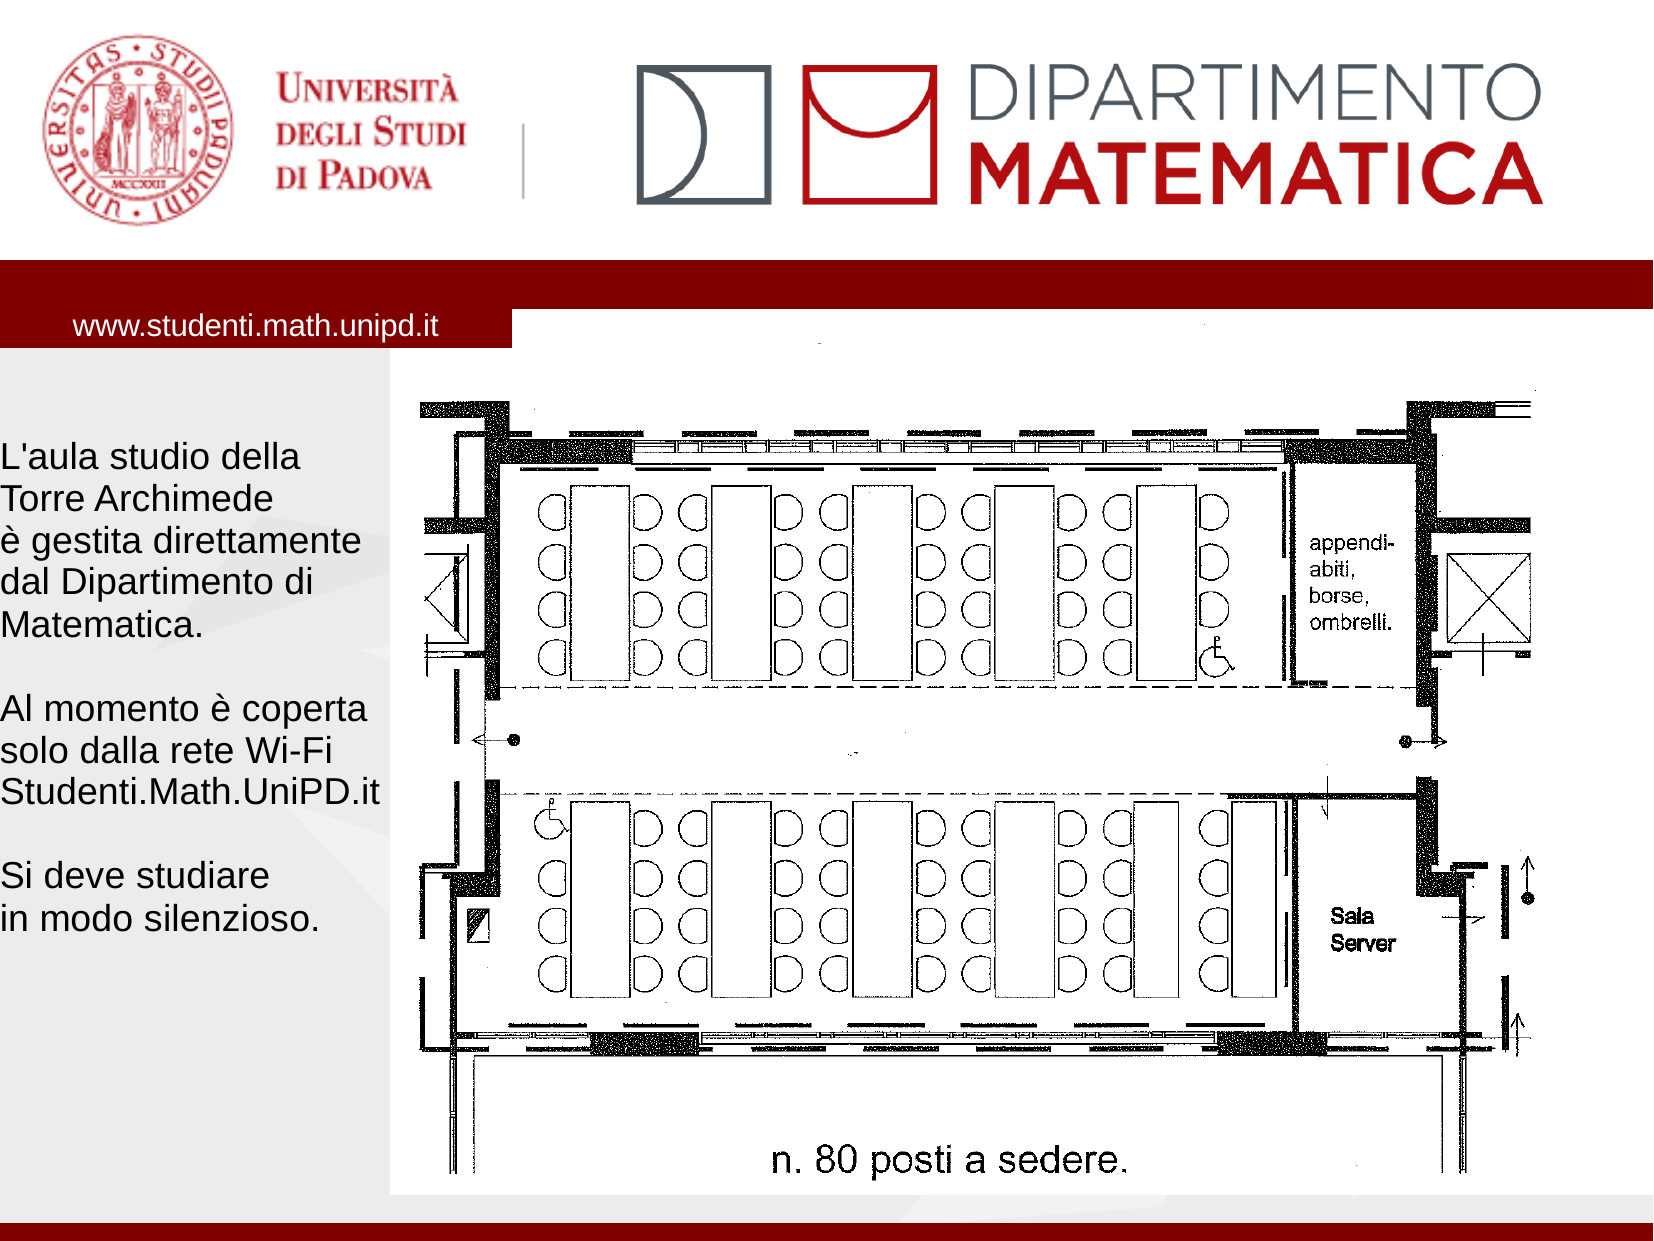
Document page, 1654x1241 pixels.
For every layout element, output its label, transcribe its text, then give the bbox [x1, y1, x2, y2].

text_box www.studenti.math.unipd.it [0, 301, 512, 352]
table_header [1, 1224, 1652, 1241]
picture [0, 309, 1654, 1228]
text_box L'aula studio della Torre Archimede è gestita direttamente dal Dipartimento di Matematica. Al momento è coperta solo dalla rete Wi-Fi Studenti.Math.UniPD.it Si deve studiare in modo silenzioso. [0, 427, 451, 946]
picture [636, 63, 1543, 205]
table_header [1, 261, 1652, 309]
picture [18, 24, 554, 237]
